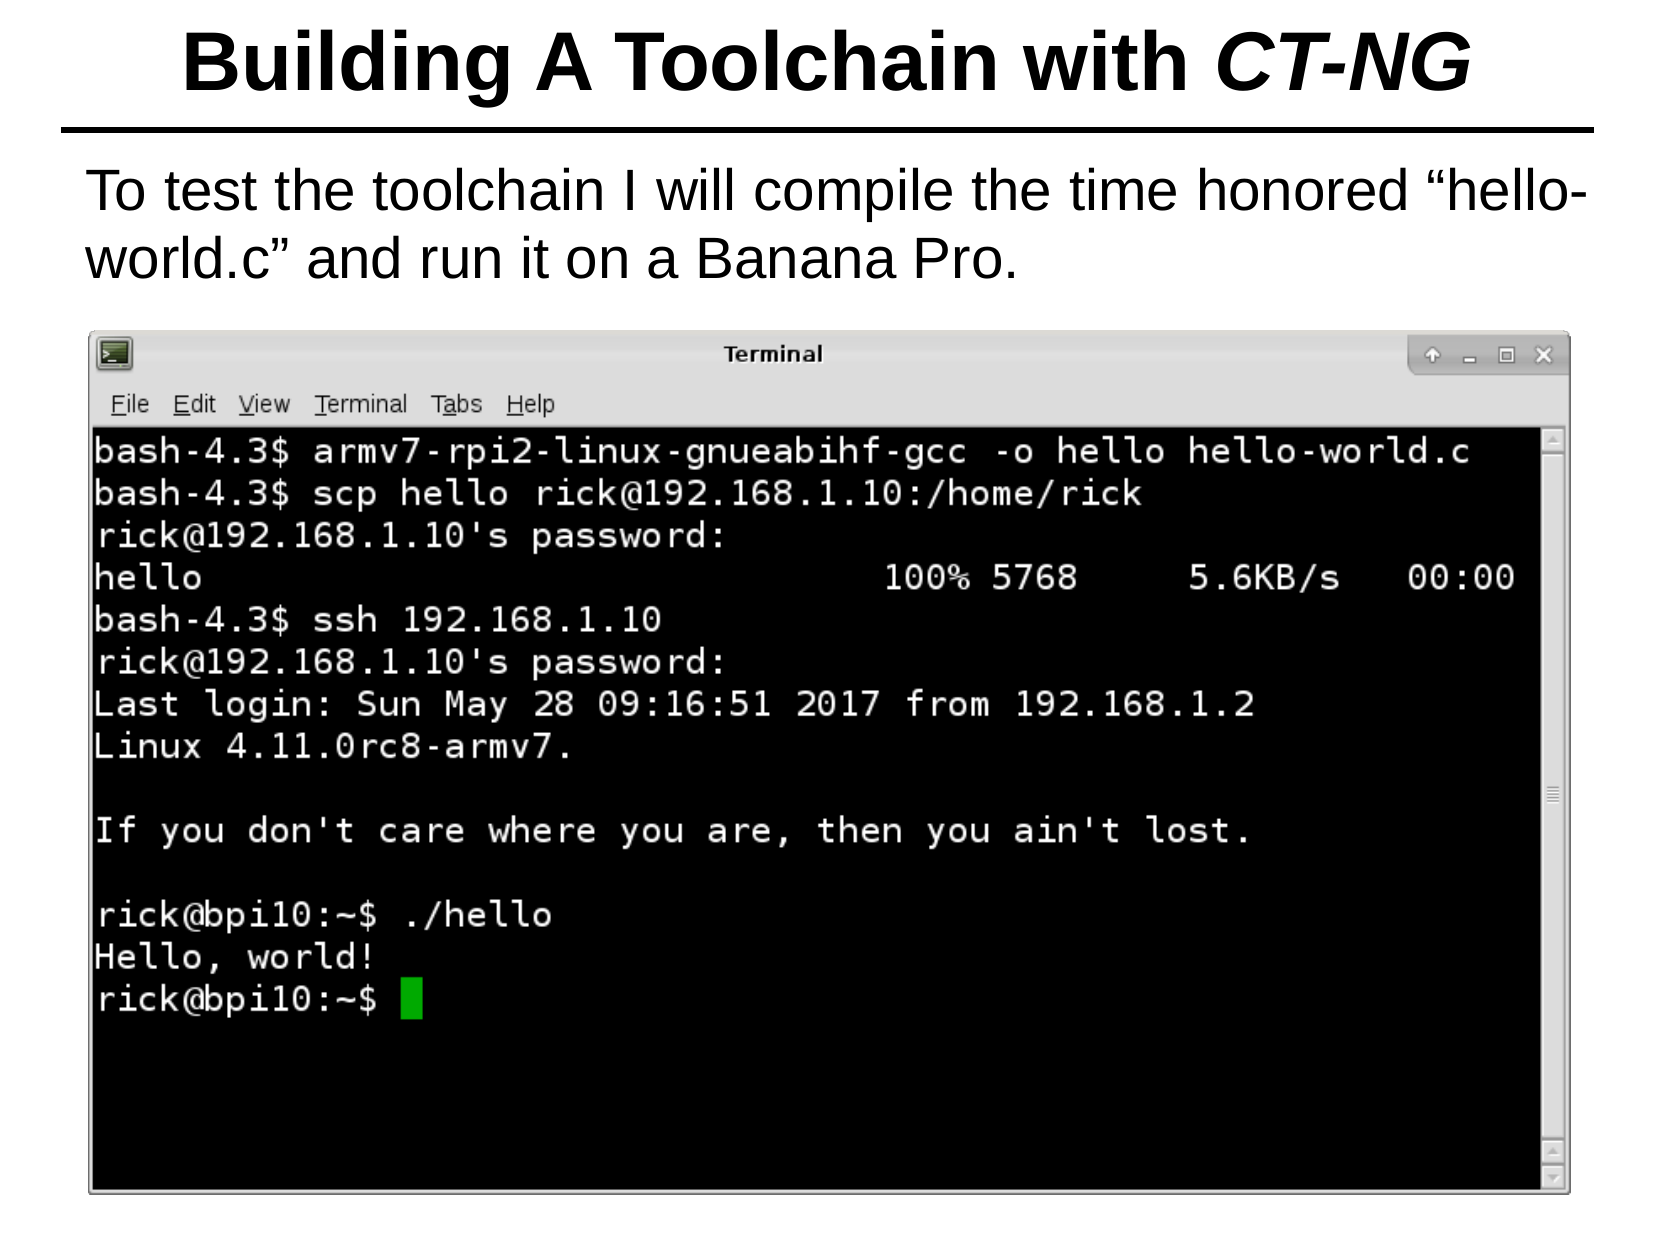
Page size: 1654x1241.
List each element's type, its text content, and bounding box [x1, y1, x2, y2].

text_box To test the toolchain I will compile the time honored “hello-world.c” and run it on a Banana Pro. [70, 149, 1607, 305]
text_box Building A Toolchain with CT-NG [49, 8, 1607, 150]
picture [88, 330, 1571, 1195]
